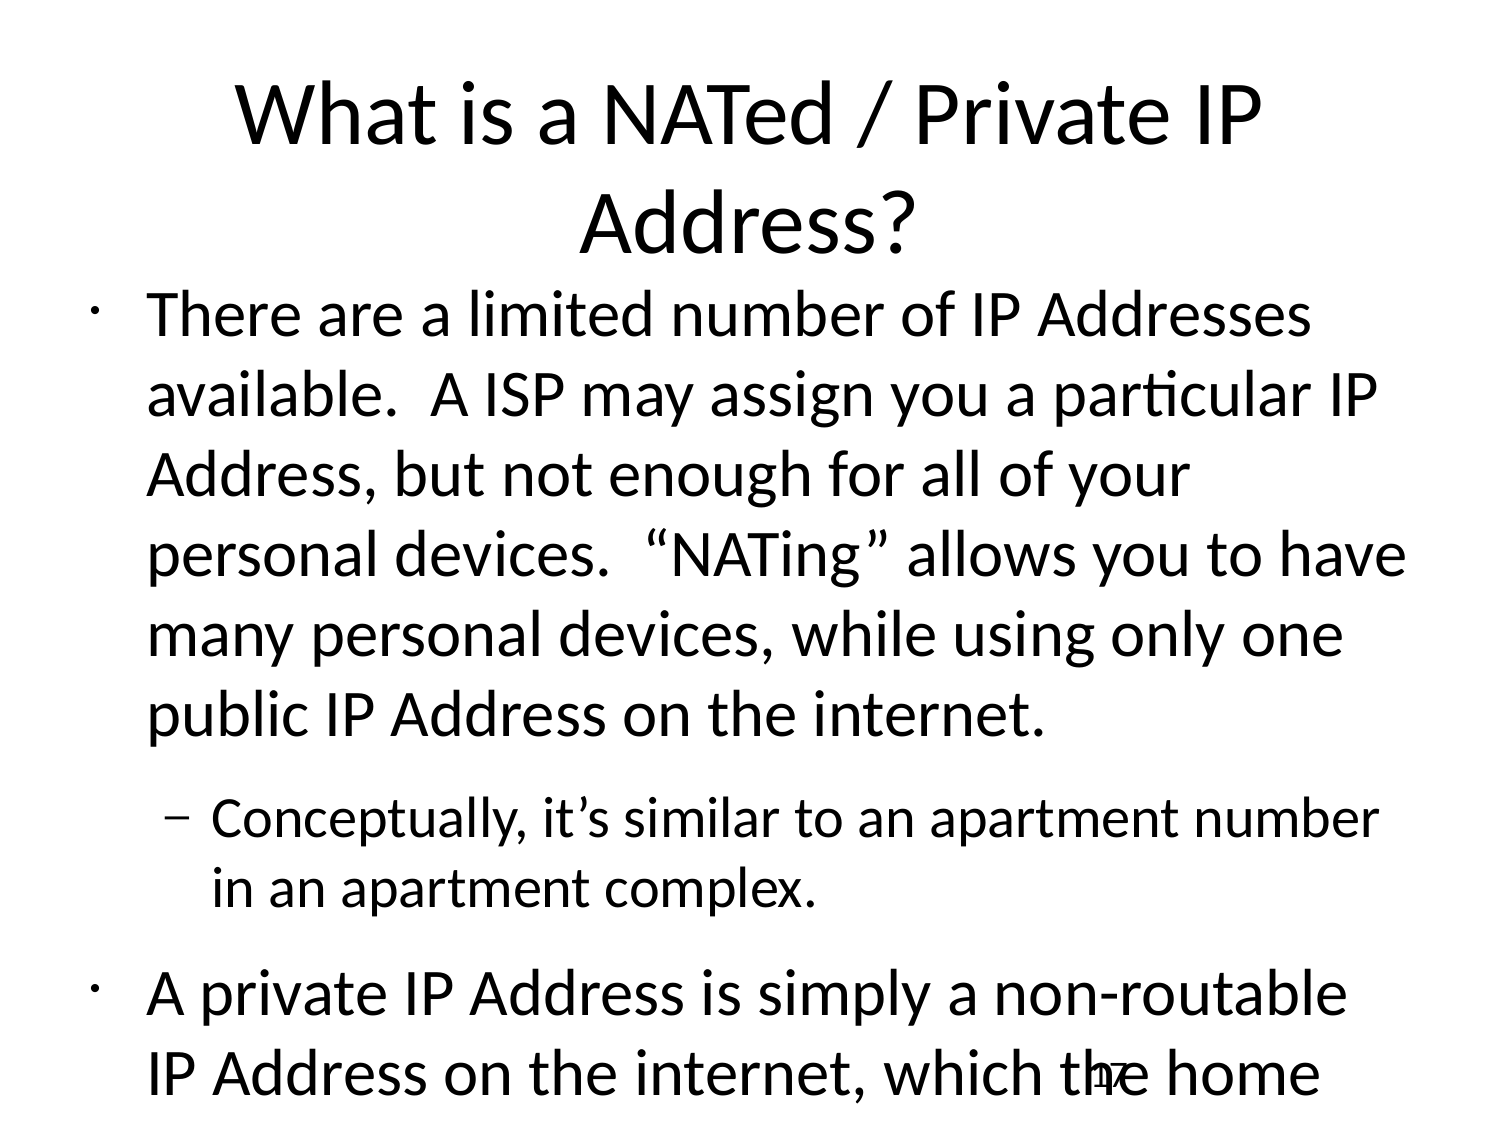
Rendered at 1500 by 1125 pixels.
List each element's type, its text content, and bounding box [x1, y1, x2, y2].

list There are a limited number of IP Addresses available. A ISP may assign you a particular IP Address, but not enough for all of your personal devices. “NATing” allows you to have many personal devices, while using only one public IP Address on the internet. Conceptually, it’s similar to an apartment number in an apartment complex. A private IP Address is simply a non-routable IP Address on the internet, which the home router gives to local machines, and via NAT routing connects to the internet. [75, 262, 1425, 1005]
slide_number <number> [1074, 1042, 1425, 1103]
title What is a NATed / Private IP Address? [75, 45, 1425, 233]
